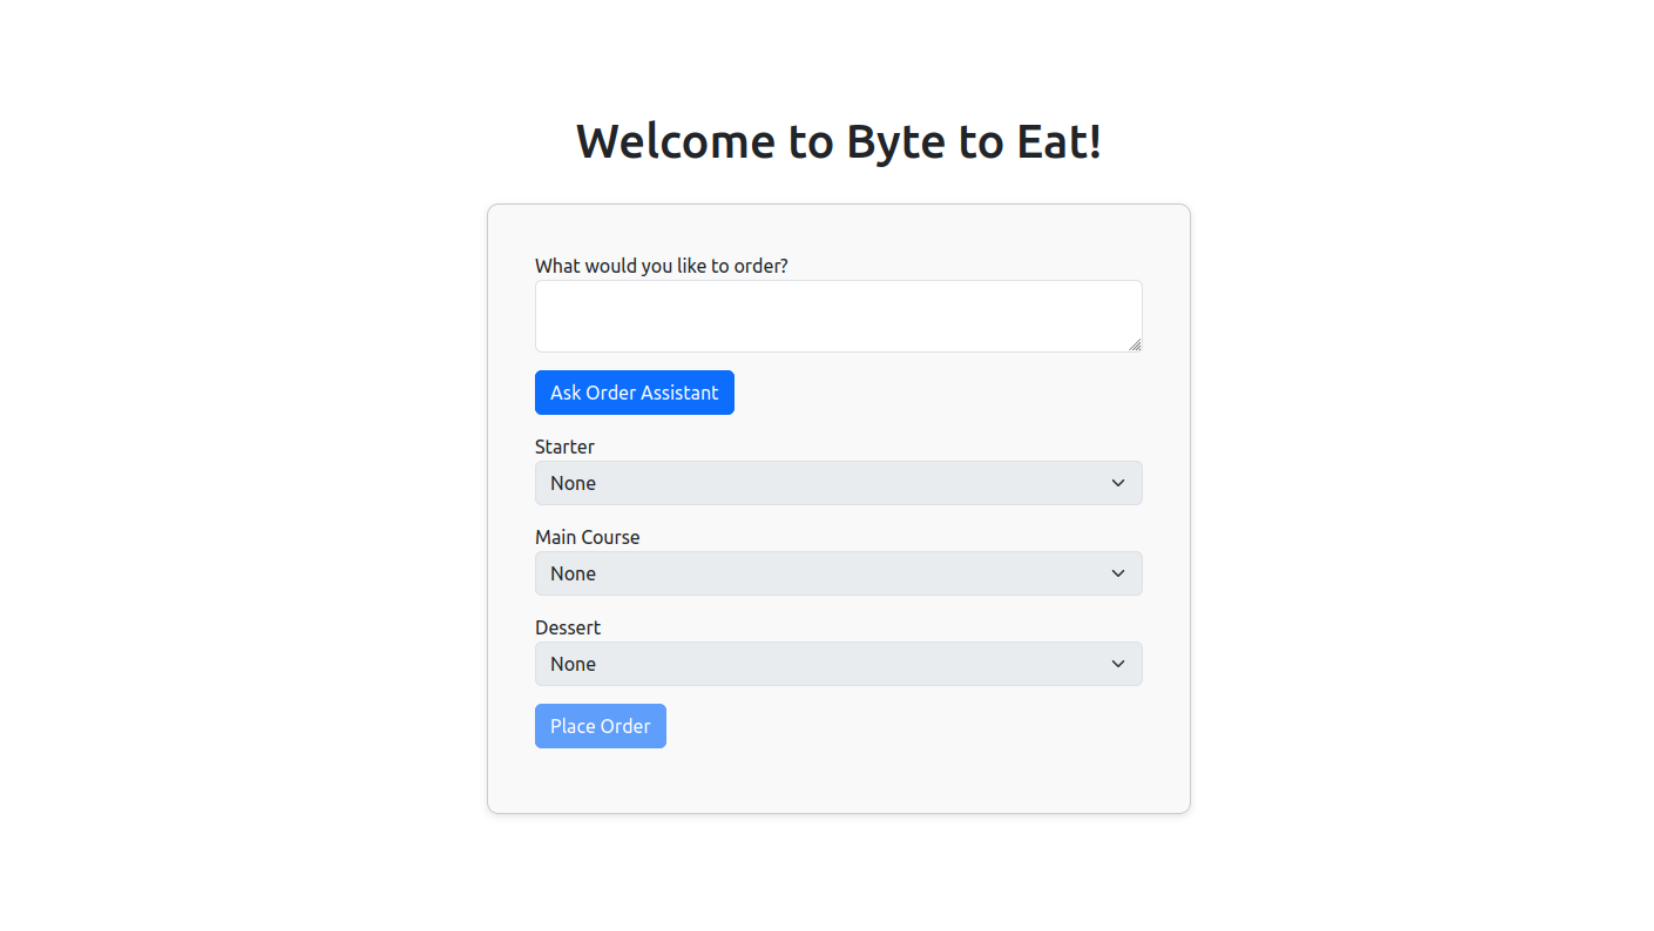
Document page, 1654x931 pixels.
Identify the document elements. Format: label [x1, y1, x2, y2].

picture [406, 92, 1258, 833]
